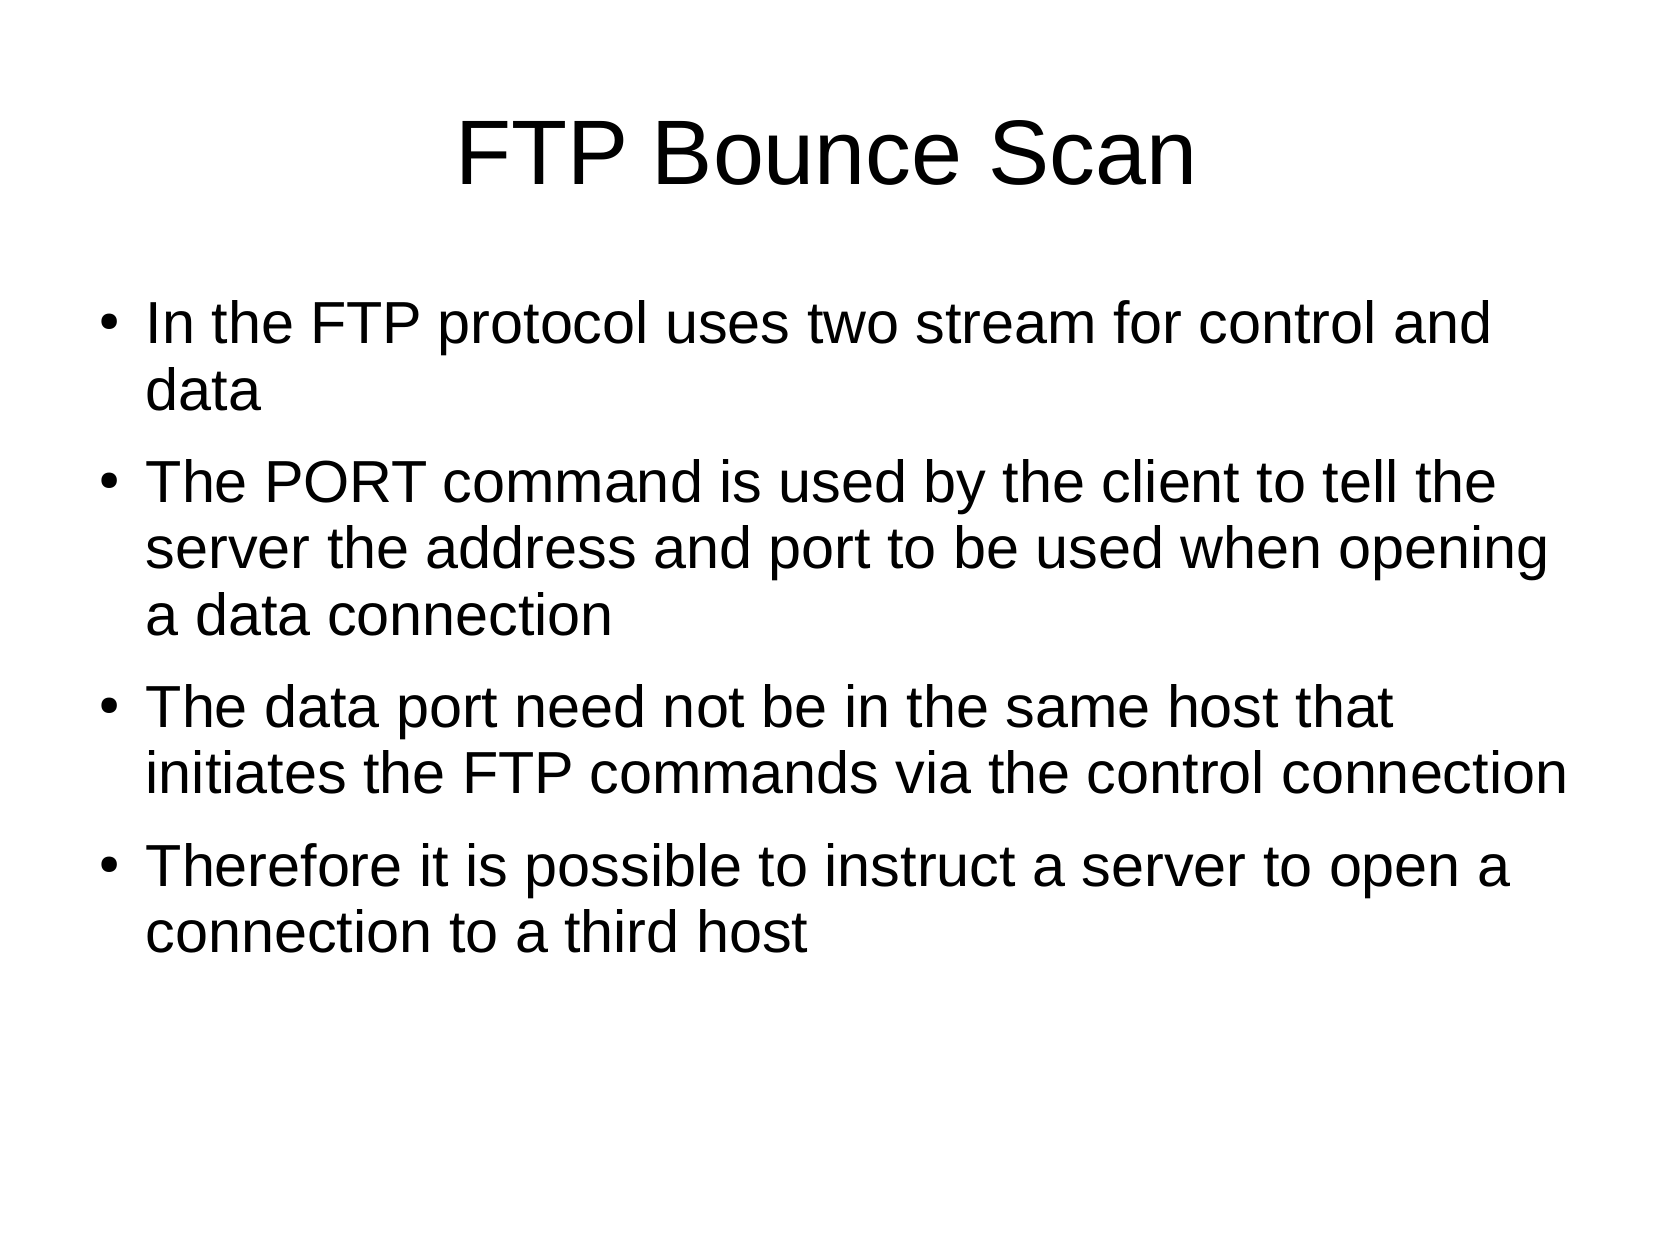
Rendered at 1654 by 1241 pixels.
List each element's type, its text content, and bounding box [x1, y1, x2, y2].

title FTP Bounce Scan [82, 49, 1571, 257]
list In the FTP protocol uses two stream for control and data The PORT command is used by the client to tell the server the address and port to be used when opening a data connection The data port need not be in the same host that initiates the FTP commands via the control connection Therefore it is possible to instruct a server to open a connection to a third host [82, 290, 1571, 1010]
